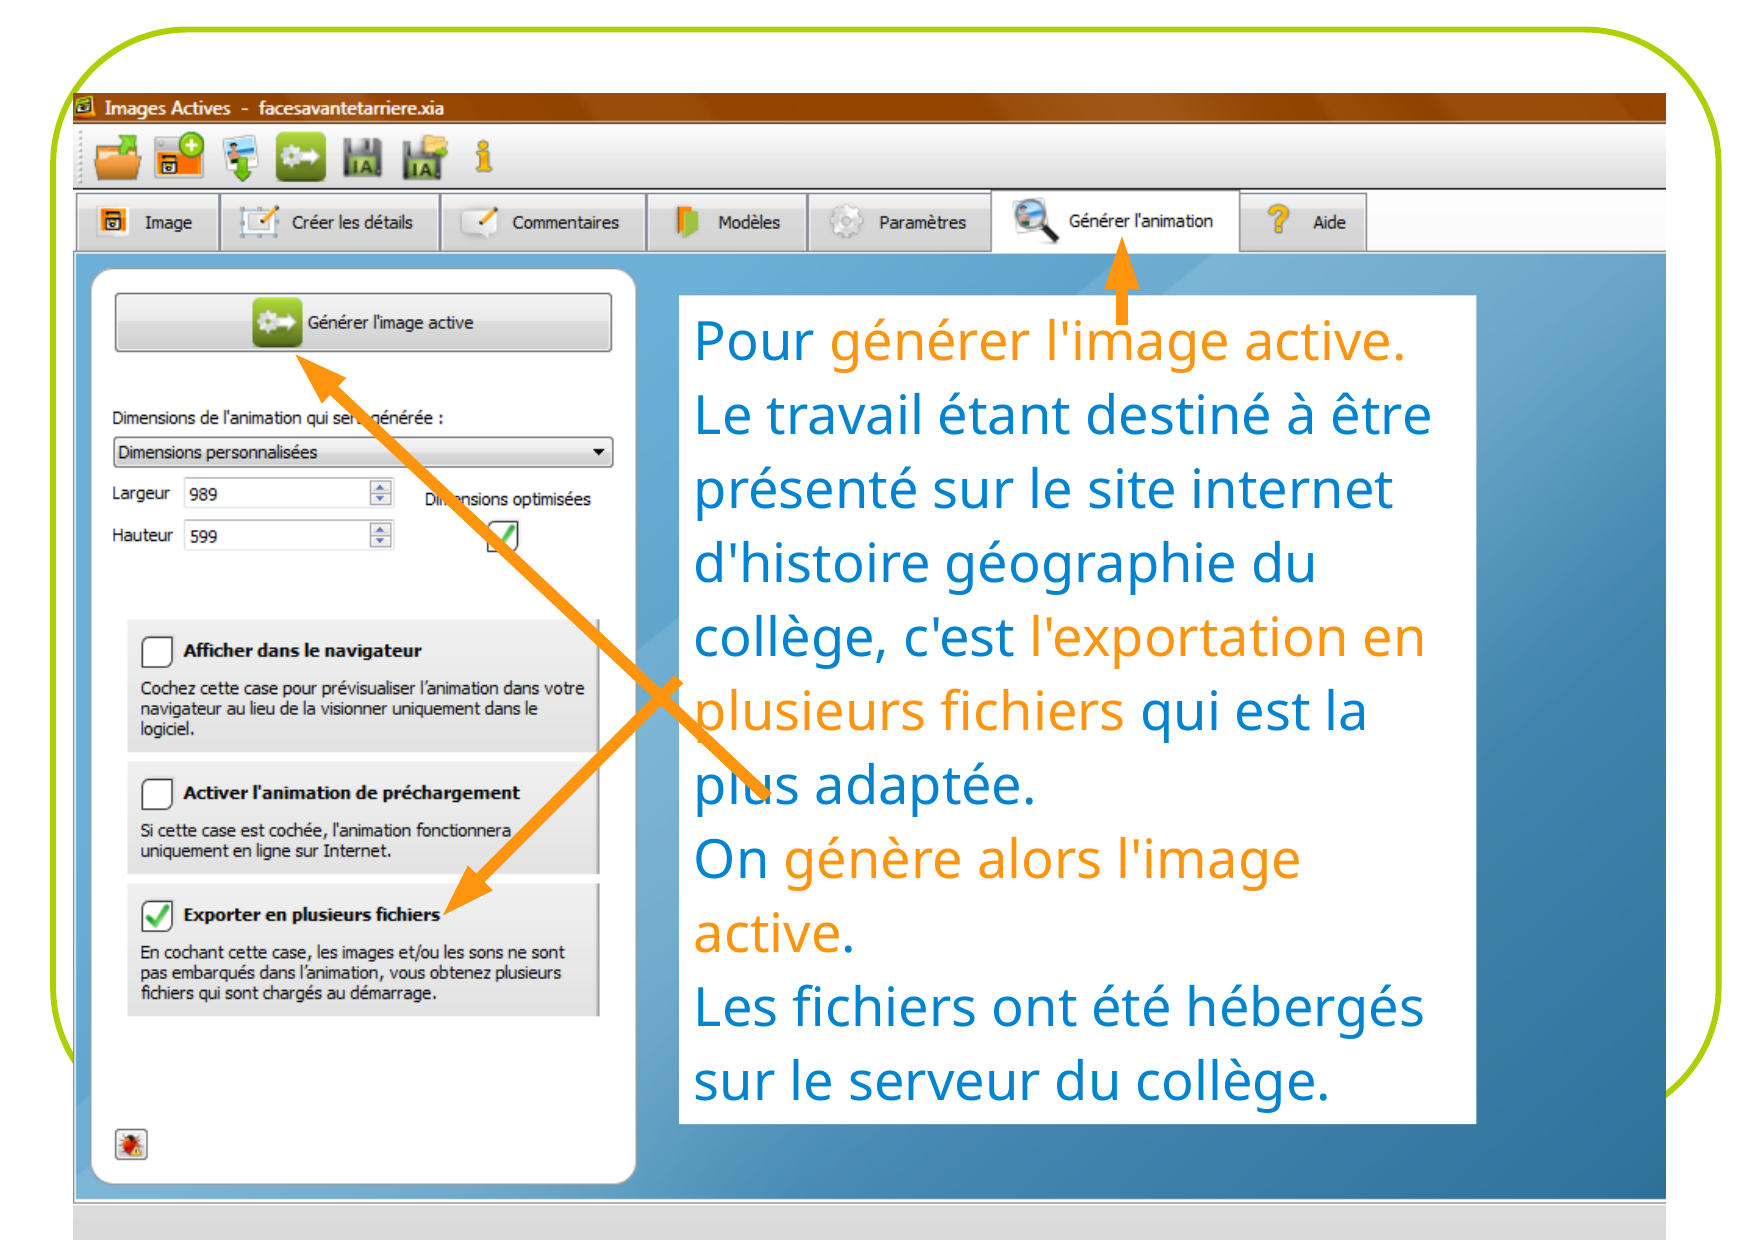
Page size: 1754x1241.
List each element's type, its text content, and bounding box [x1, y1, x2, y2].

picture [73, 93, 1666, 1241]
text_box Pour générer l'image active. Le travail étant destiné à être présenté sur le site internet d'histoire géographie du collège, c'est l'exportation en plusieurs fichiers qui est la plus adaptée. On génère alors l'image active. Les fichiers ont été hébergés sur le serveur du collège. [679, 295, 1477, 988]
